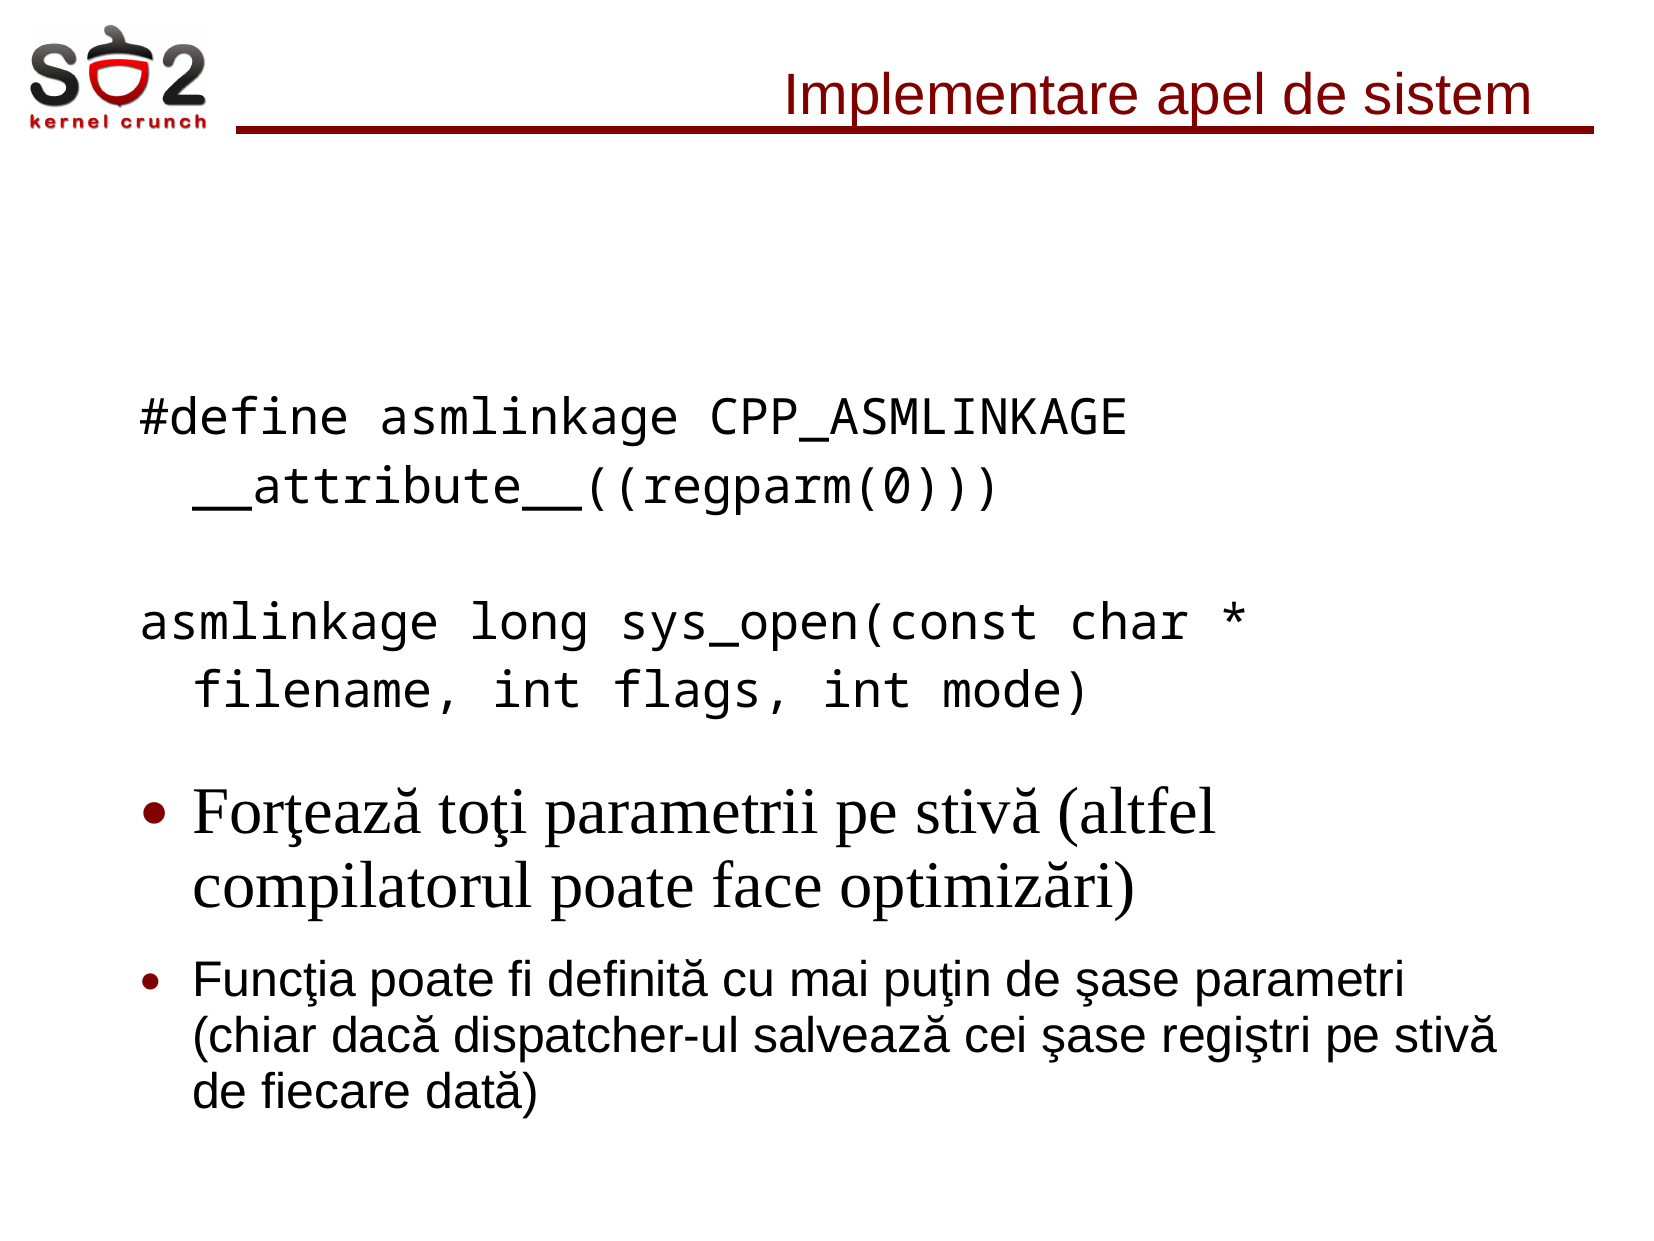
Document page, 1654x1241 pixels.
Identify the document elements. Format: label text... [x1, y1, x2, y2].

list #define asmlinkage CPP_ASMLINKAGE __attribute__((regparm(0))) asmlinkage long sys_open(const char * filename, int flags, int mode) Forţează toţi parametrii pe stivă (altfel compilatorul poate face optimizări) Funcţia poate fi definită cu mai puţin de şase parametri (chiar dacă dispatcher-ul salvează cei şase regiştri pe stivă de fiecare dată) [121, 359, 1534, 1141]
title Implementare apel de sistem [121, 11, 1534, 178]
picture [29, 23, 121, 130]
